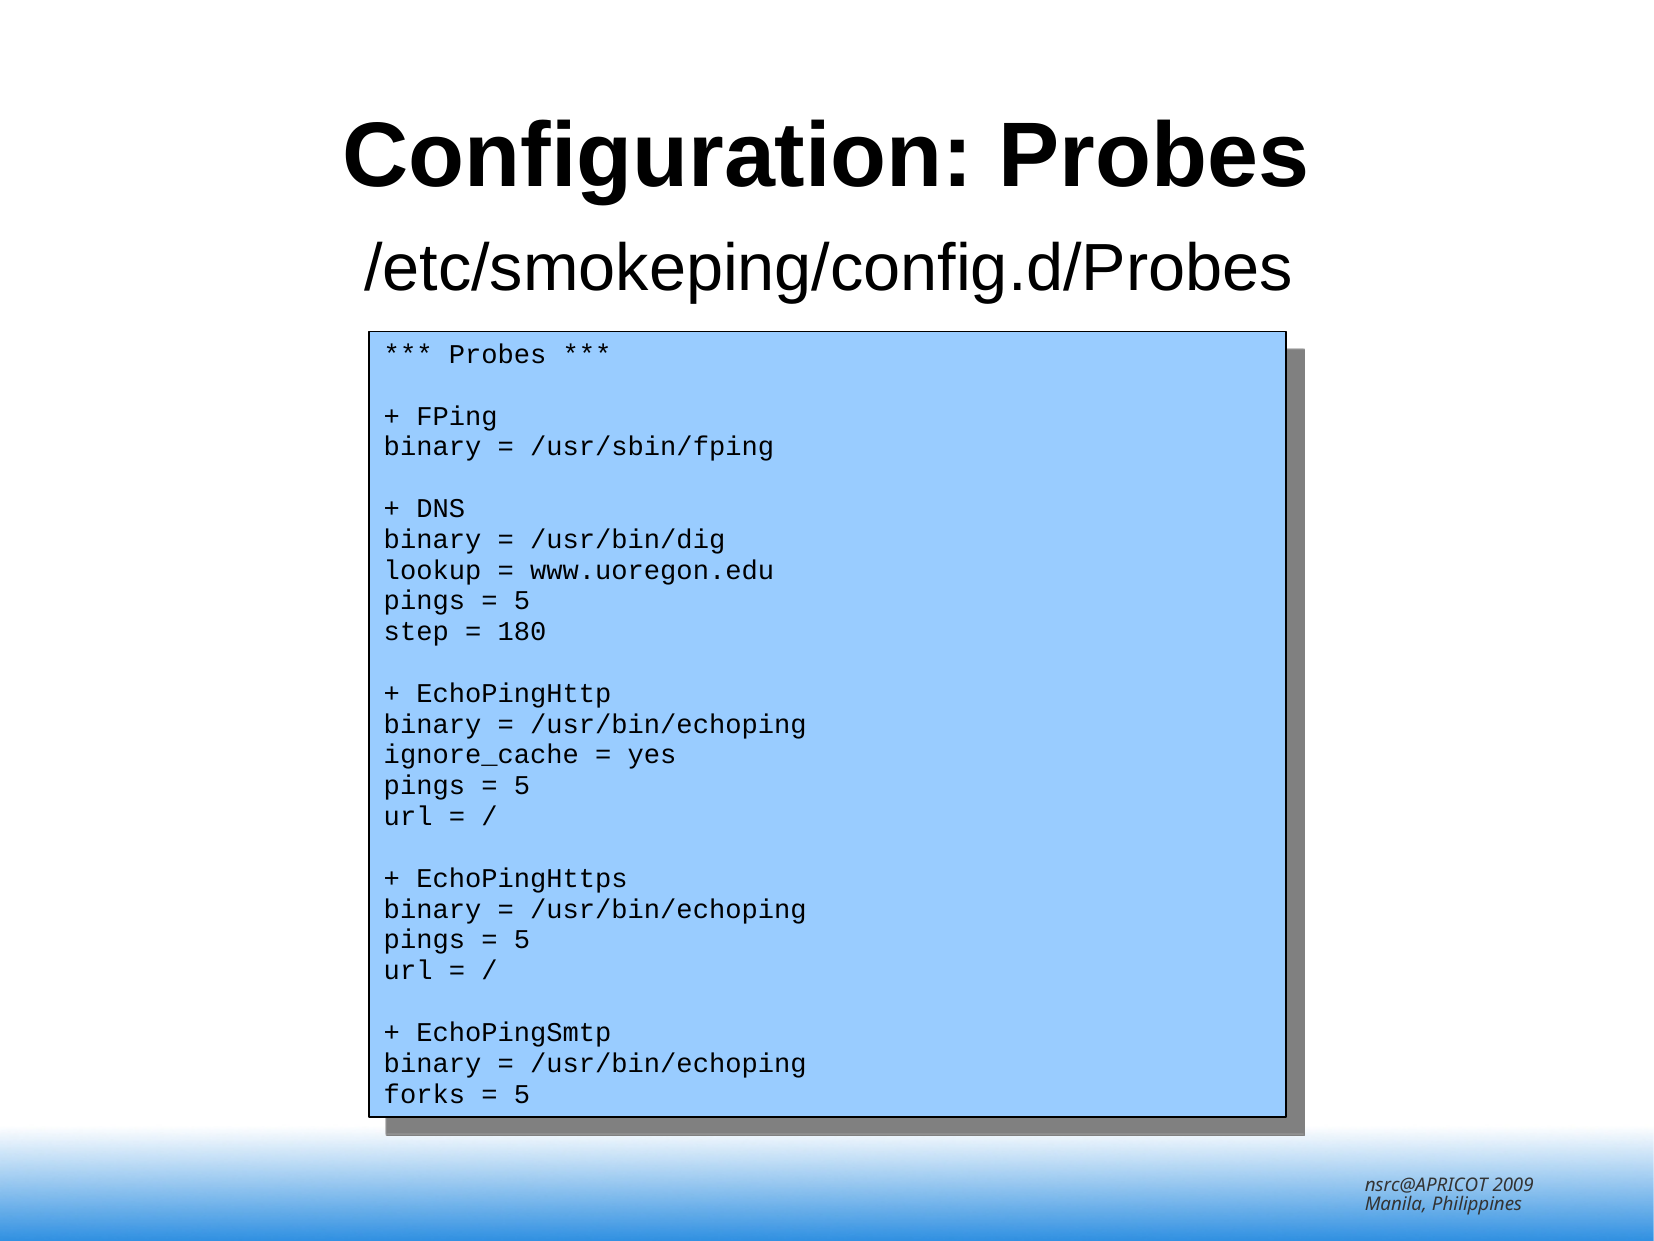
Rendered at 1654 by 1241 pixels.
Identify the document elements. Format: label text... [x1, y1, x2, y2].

picture [0, 1124, 1654, 1241]
text_box /etc/smokeping/config.d/Probes [349, 213, 1310, 312]
text_box *** Probes *** + FPing binary = /usr/sbin/fping + DNS binary = /usr/bin/dig lookup = www.uoregon.edu pings = 5 step = 180 + EchoPingHttp binary = /usr/bin/echoping ignore_cache = yes pings = 5 url = / + EchoPingHttps binary = /usr/bin/echoping pings = 5 url = / + EchoPingSmtp binary = /usr/bin/echoping forks = 5 [369, 331, 1286, 1117]
title Configuration: Probes [82, 49, 1571, 257]
